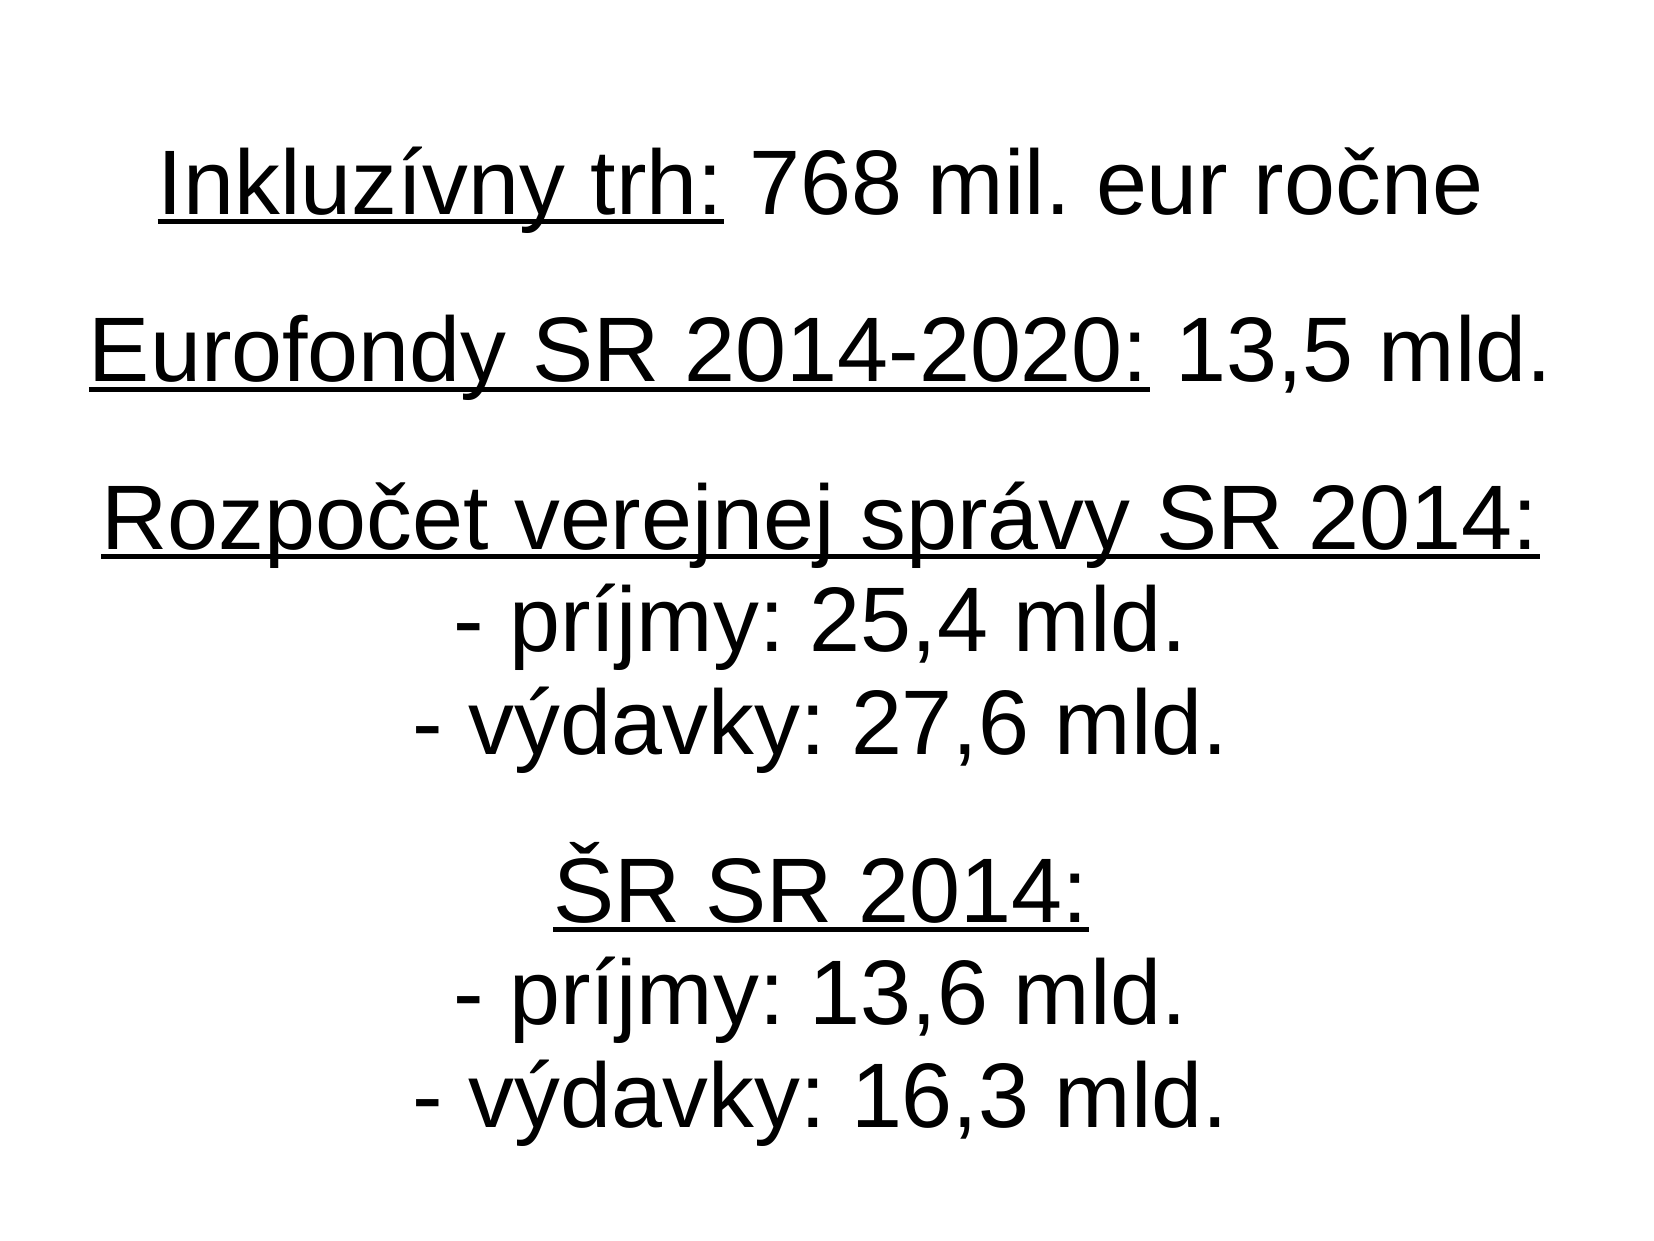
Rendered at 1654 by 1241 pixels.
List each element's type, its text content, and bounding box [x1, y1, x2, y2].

text_box Inkluzívny trh: 768 mil. eur ročne Eurofondy SR 2014-2020: 13,5 mld. Rozpočet verejnej správy SR 2014: - príjmy: 25,4 mld. - výdavky: 27,6 mld. ŠR SR 2014: - príjmy: 13,6 mld. - výdavky: 16,3 mld. [59, 124, 1583, 1241]
